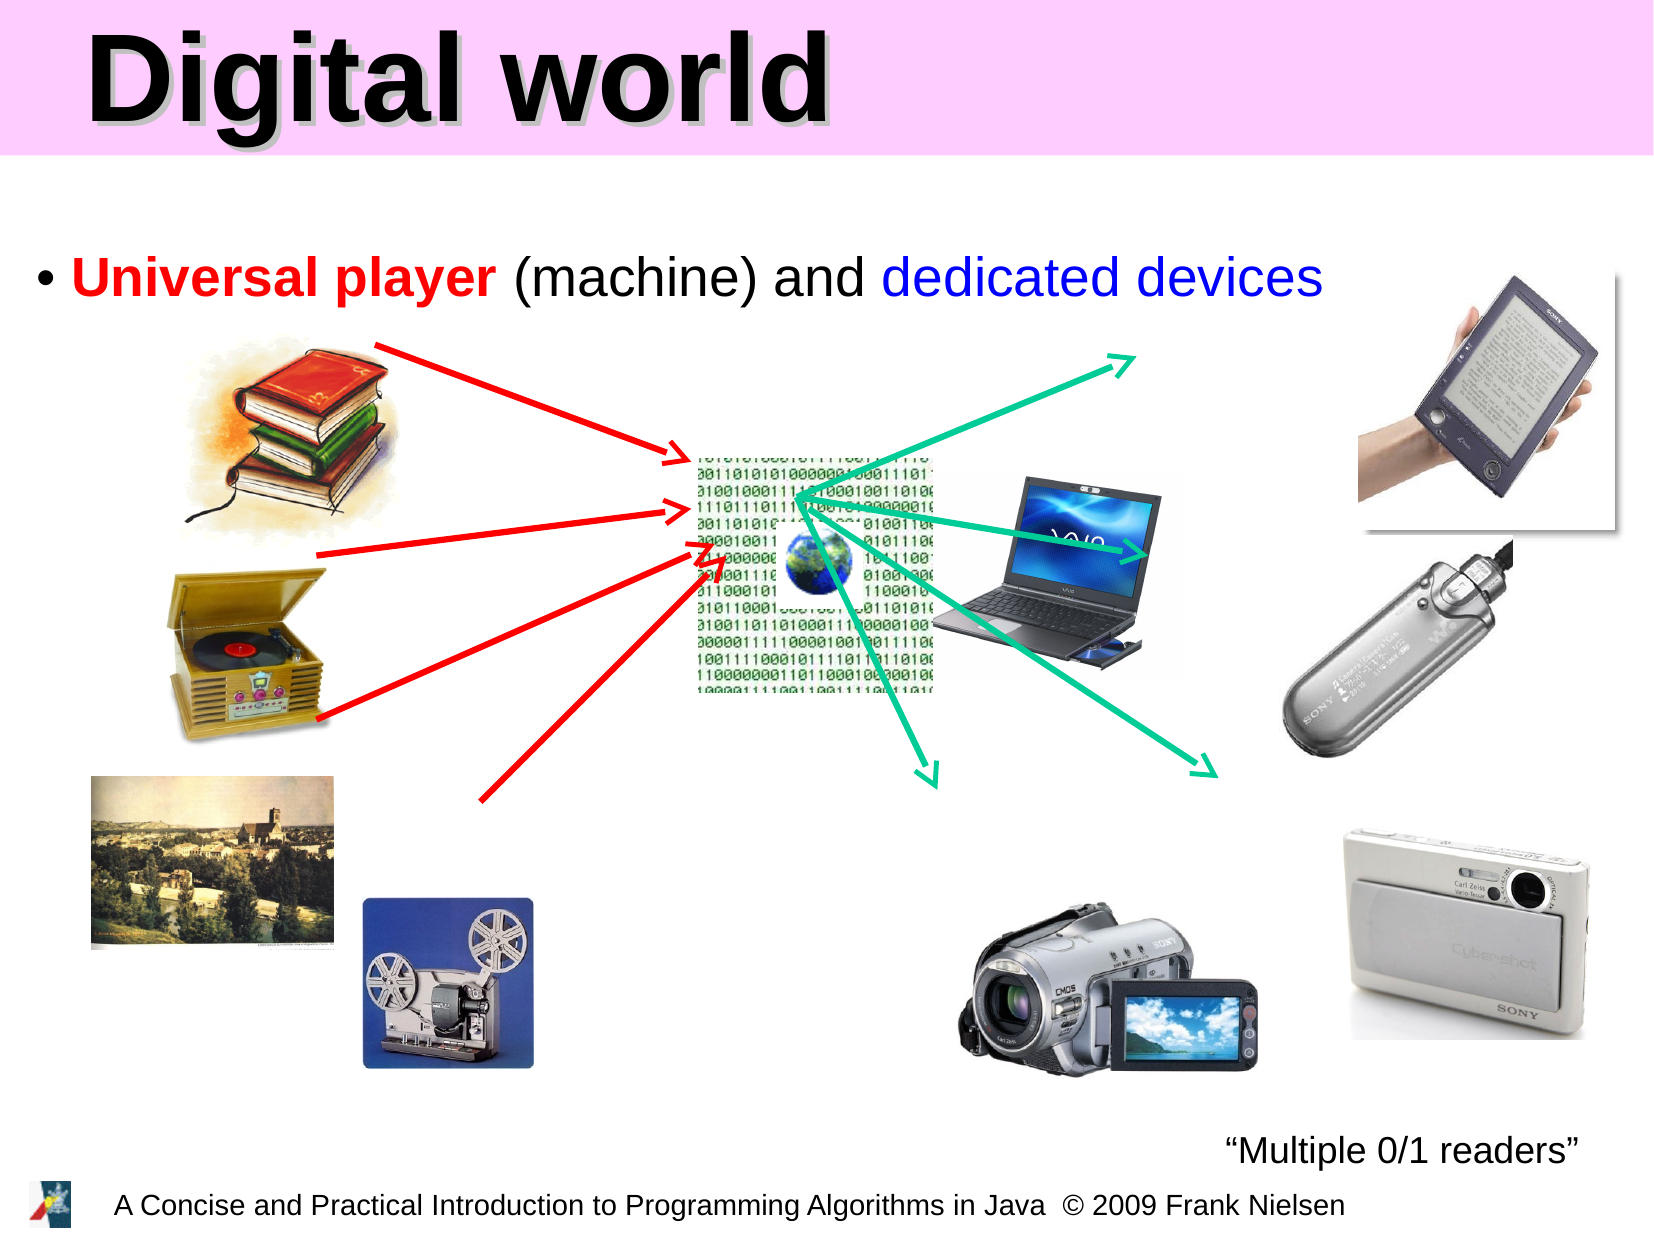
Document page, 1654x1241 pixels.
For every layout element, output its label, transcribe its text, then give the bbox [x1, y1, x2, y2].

text_box Digital world [0, 0, 1654, 156]
text_box “Multiple 0/1 readers” [1210, 1122, 1594, 1179]
picture [1279, 265, 1625, 759]
picture [776, 522, 847, 610]
picture [957, 878, 1258, 1105]
picture [837, 522, 863, 540]
picture [813, 522, 863, 610]
picture [156, 561, 336, 747]
picture [91, 776, 334, 950]
picture [169, 316, 402, 549]
text_box Universal player (machine) and dedicated devices [21, 238, 1340, 872]
picture [362, 897, 534, 1069]
picture [29, 1181, 71, 1228]
picture [1331, 820, 1601, 1040]
